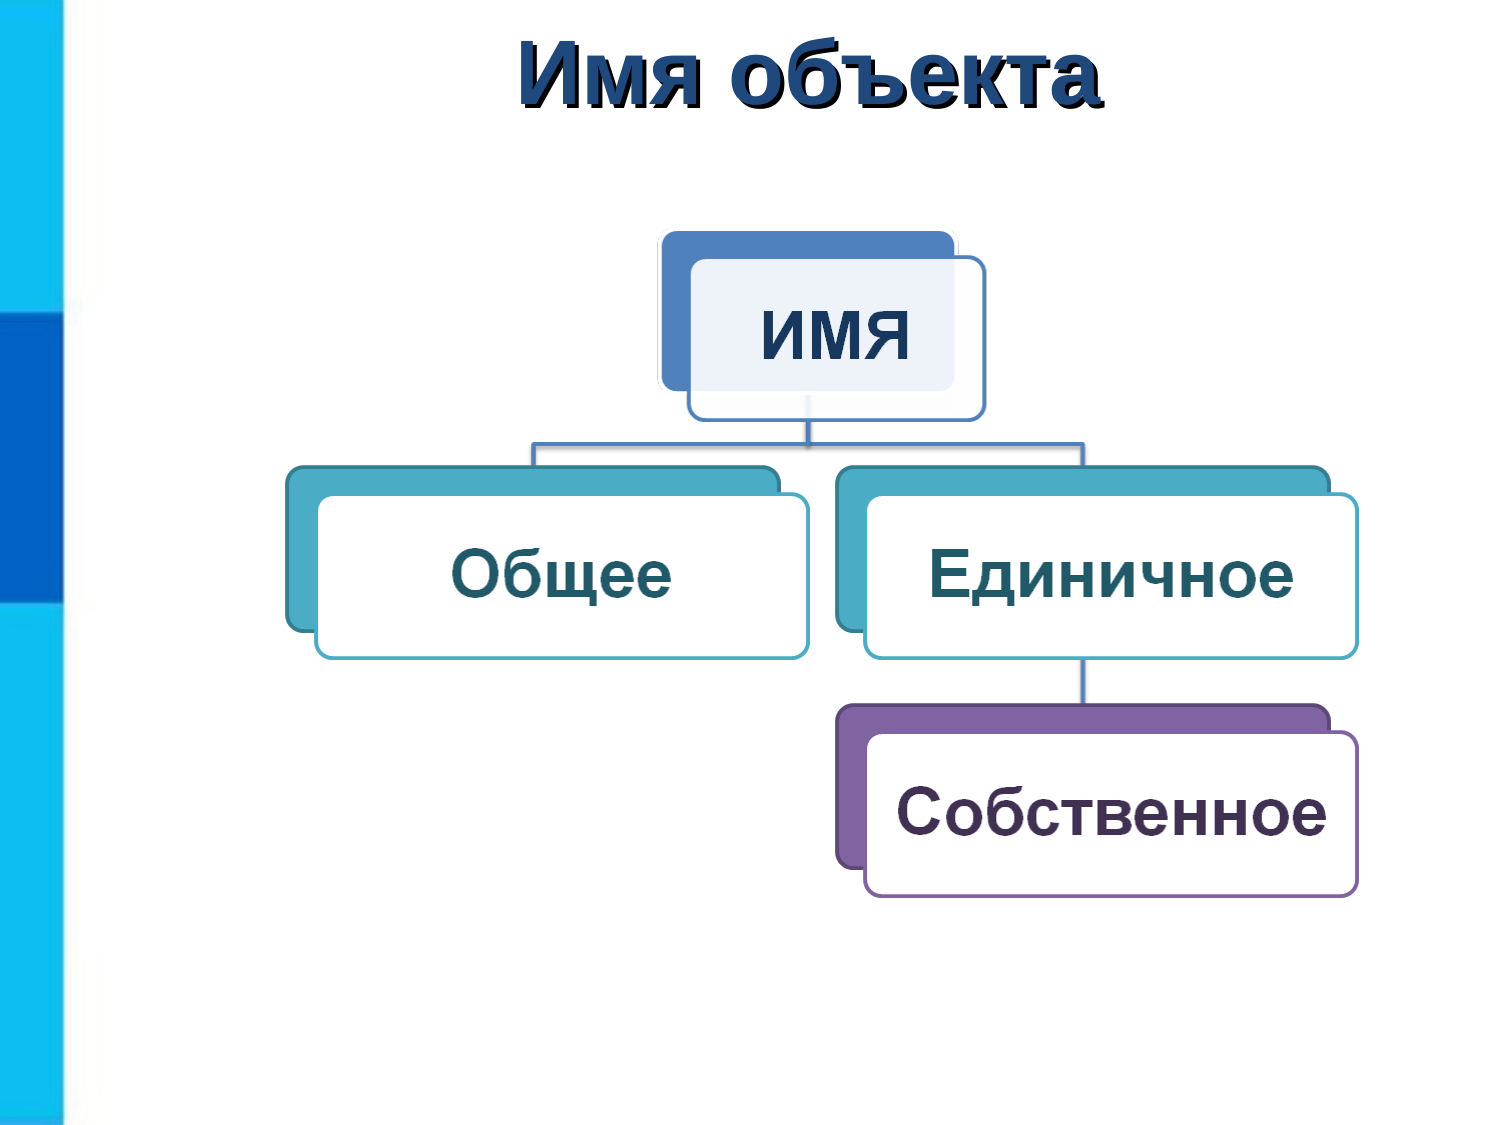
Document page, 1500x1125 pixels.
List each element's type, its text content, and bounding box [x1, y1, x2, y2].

text_box Имя объекта [171, 0, 1447, 136]
picture [0, 0, 1500, 1125]
